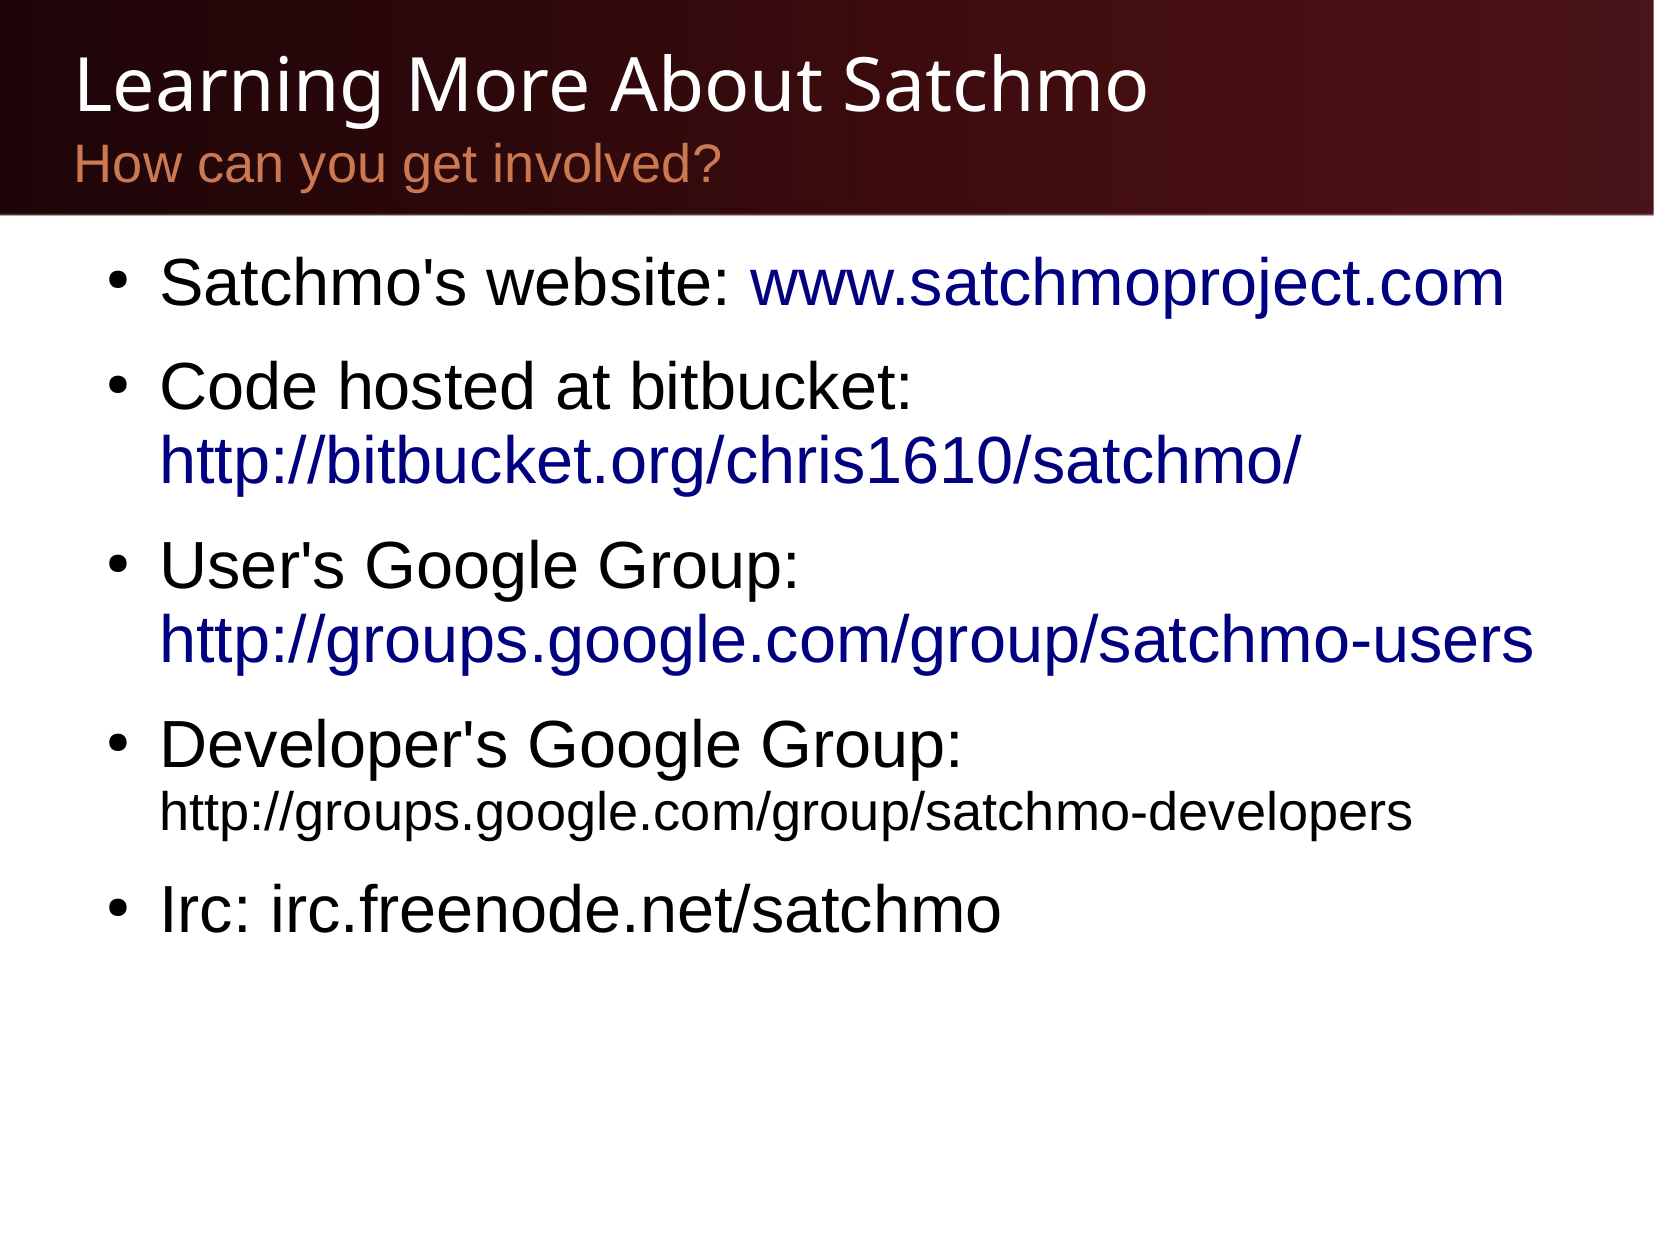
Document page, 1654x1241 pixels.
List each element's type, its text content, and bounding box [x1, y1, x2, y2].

picture [0, 0, 1654, 1241]
text_box Learning More About Satchmo How can you get involved? [59, 23, 1554, 205]
list Satchmo's website: www.satchmoproject.com Code hosted at bitbucket: http://bitbucket.org/chris1610/satchmo/ User's Google Group: http://groups.google.com/group/satchmo-users Developer's Google Group: http://groups.google.com/group/satchmo-developers Irc: irc.freenode.net/satchmo [88, 244, 1577, 1063]
